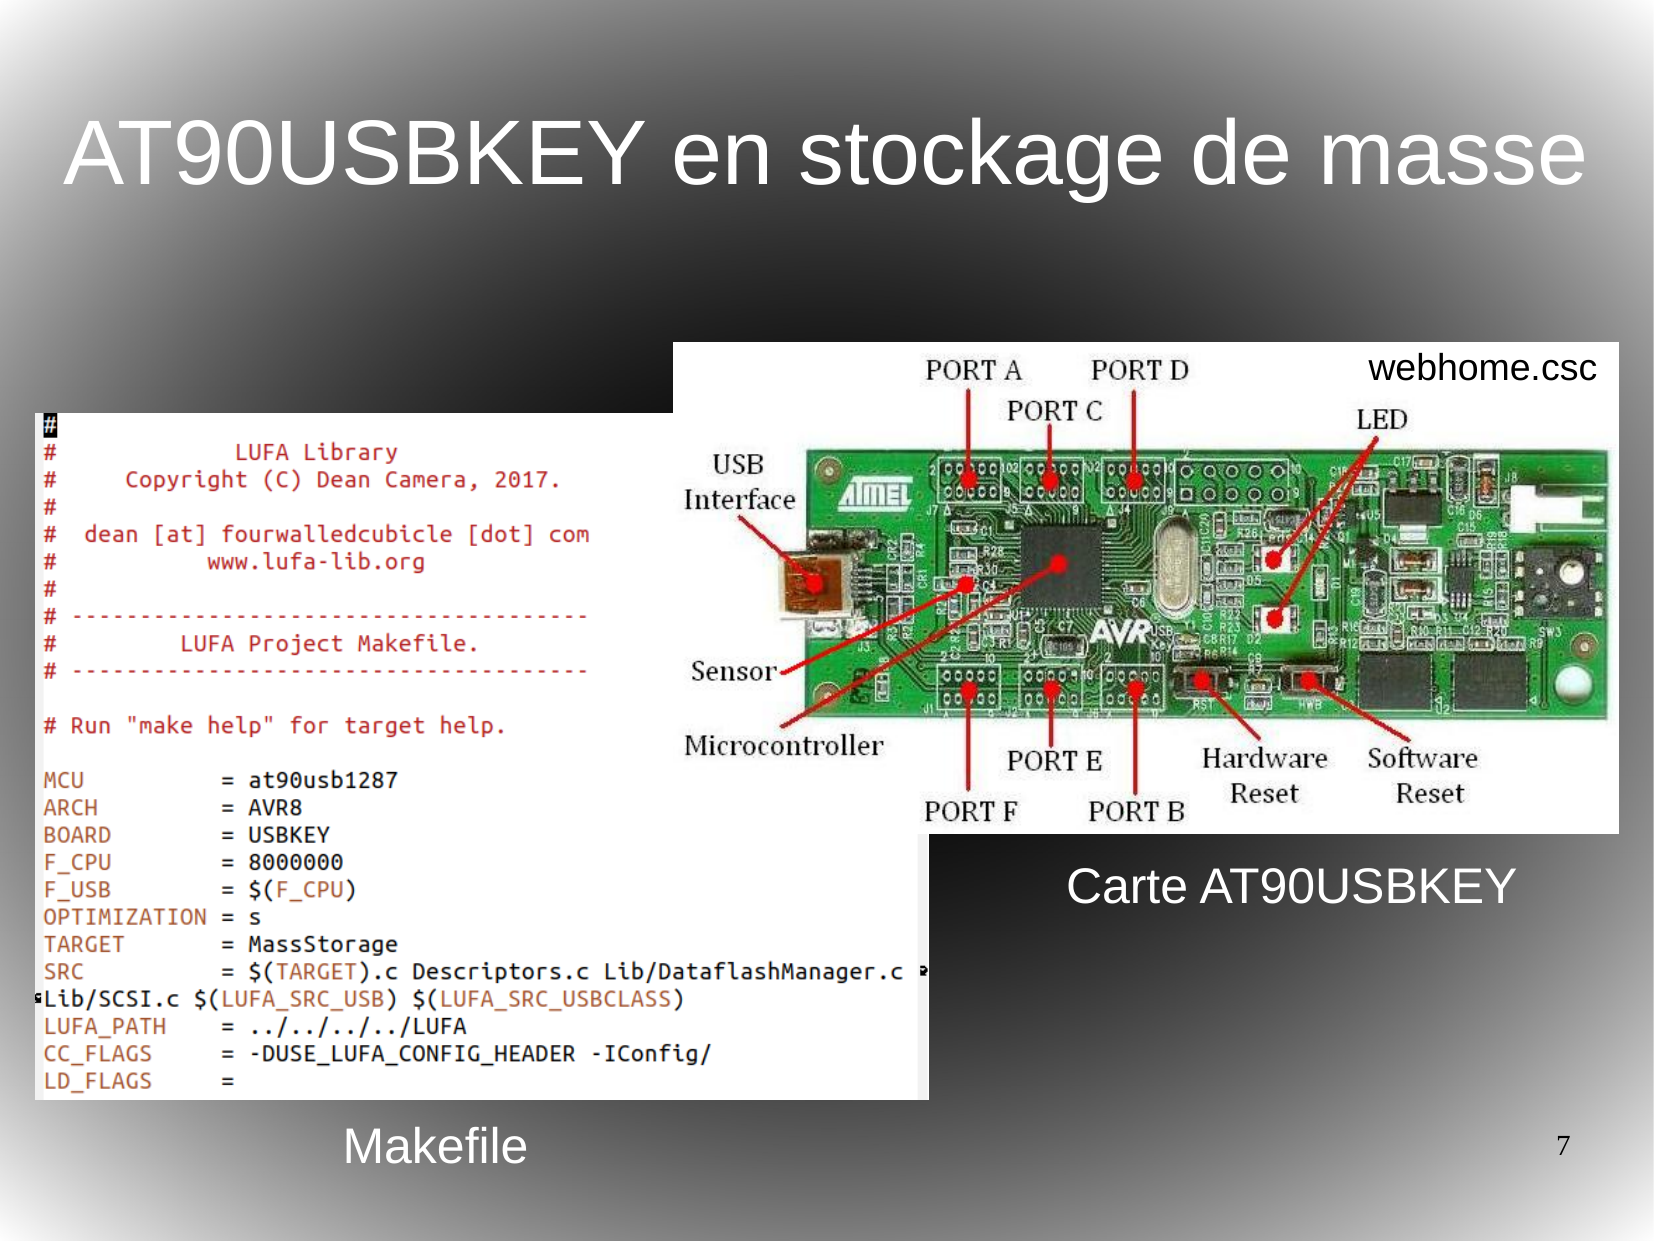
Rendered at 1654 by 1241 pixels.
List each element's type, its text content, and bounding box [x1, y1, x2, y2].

text_box webhome.csc [1353, 338, 1613, 396]
picture [0, 0, 1654, 1241]
title AT90USBKEY en stockage de masse [59, 49, 1595, 257]
text_box Carte AT90USBKEY [1051, 850, 1533, 922]
text_box Makefile [327, 1110, 544, 1182]
